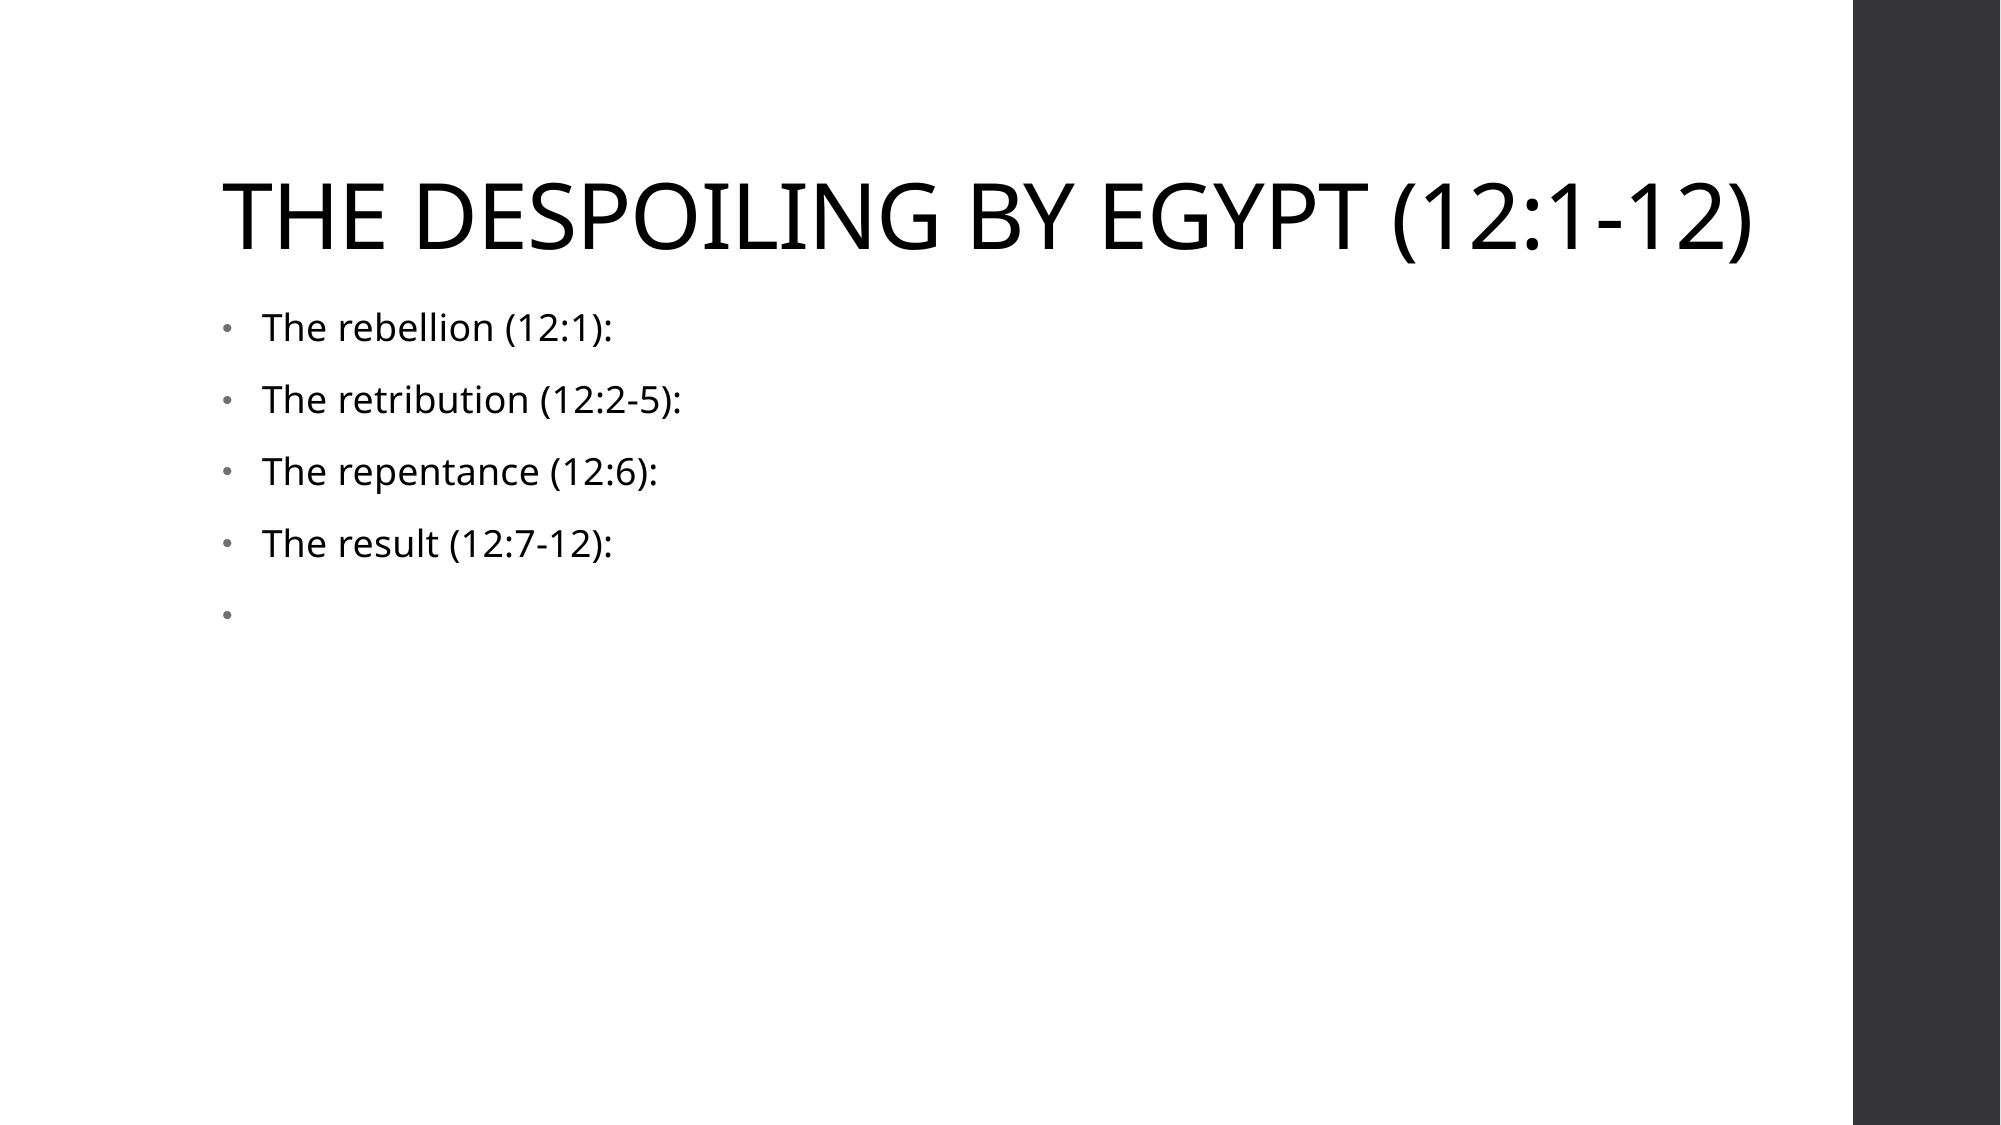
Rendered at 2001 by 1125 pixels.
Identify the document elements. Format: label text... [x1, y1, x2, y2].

title THE DESPOILING BY EGYPT (12:1-12) [206, 60, 1797, 278]
list The rebellion (12:1): The retribution (12:2-5): The repentance (12:6): The result (12:7-12): [206, 299, 1617, 1014]
